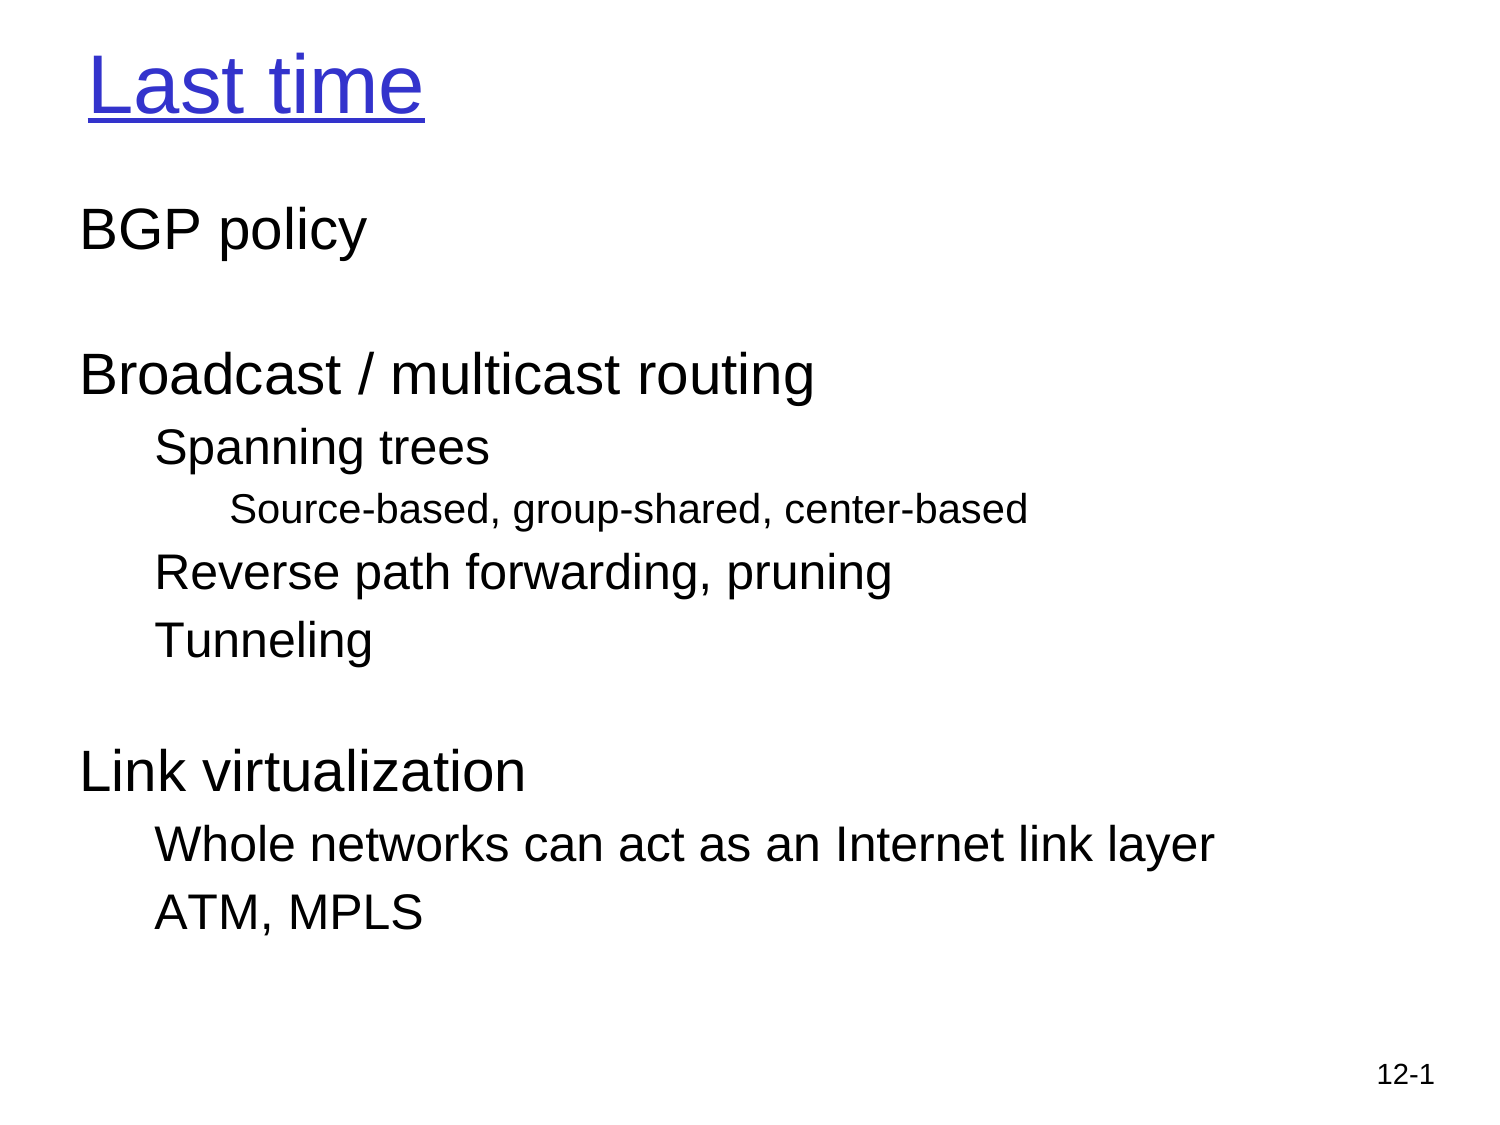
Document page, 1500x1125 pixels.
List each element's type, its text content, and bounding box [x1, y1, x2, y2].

list BGP policy Broadcast / multicast routing Spanning trees Source-based, group-shared, center-based Reverse path forwarding, pruning Tunneling Link virtualization Whole networks can act as an Internet link layer ATM, MPLS [79, 197, 1355, 961]
title Last time [87, 23, 1363, 147]
